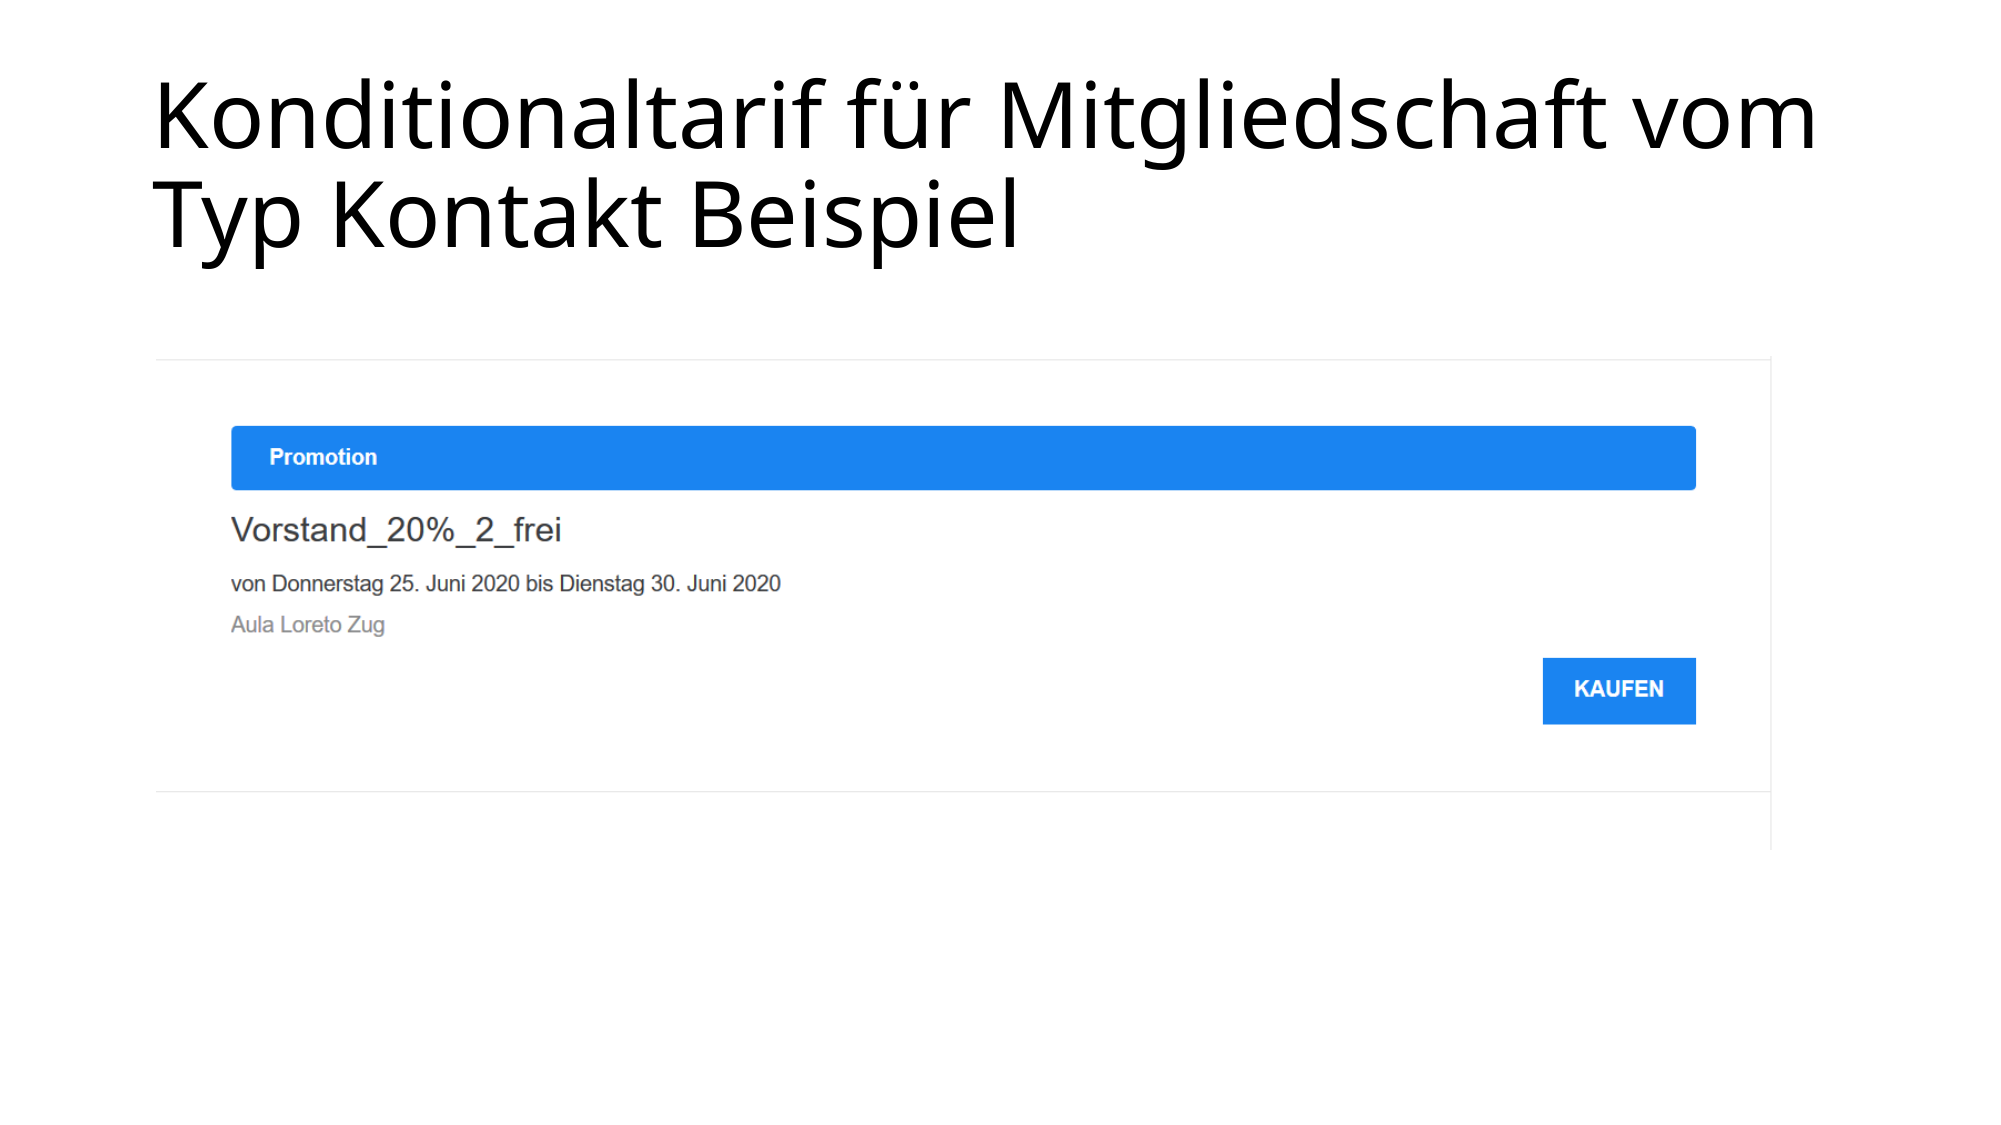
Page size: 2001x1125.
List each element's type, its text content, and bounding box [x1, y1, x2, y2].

title Konditionaltarif für Mitgliedschaft vom Typ Kontakt Beispiel [137, 59, 1863, 278]
picture [156, 356, 1776, 850]
